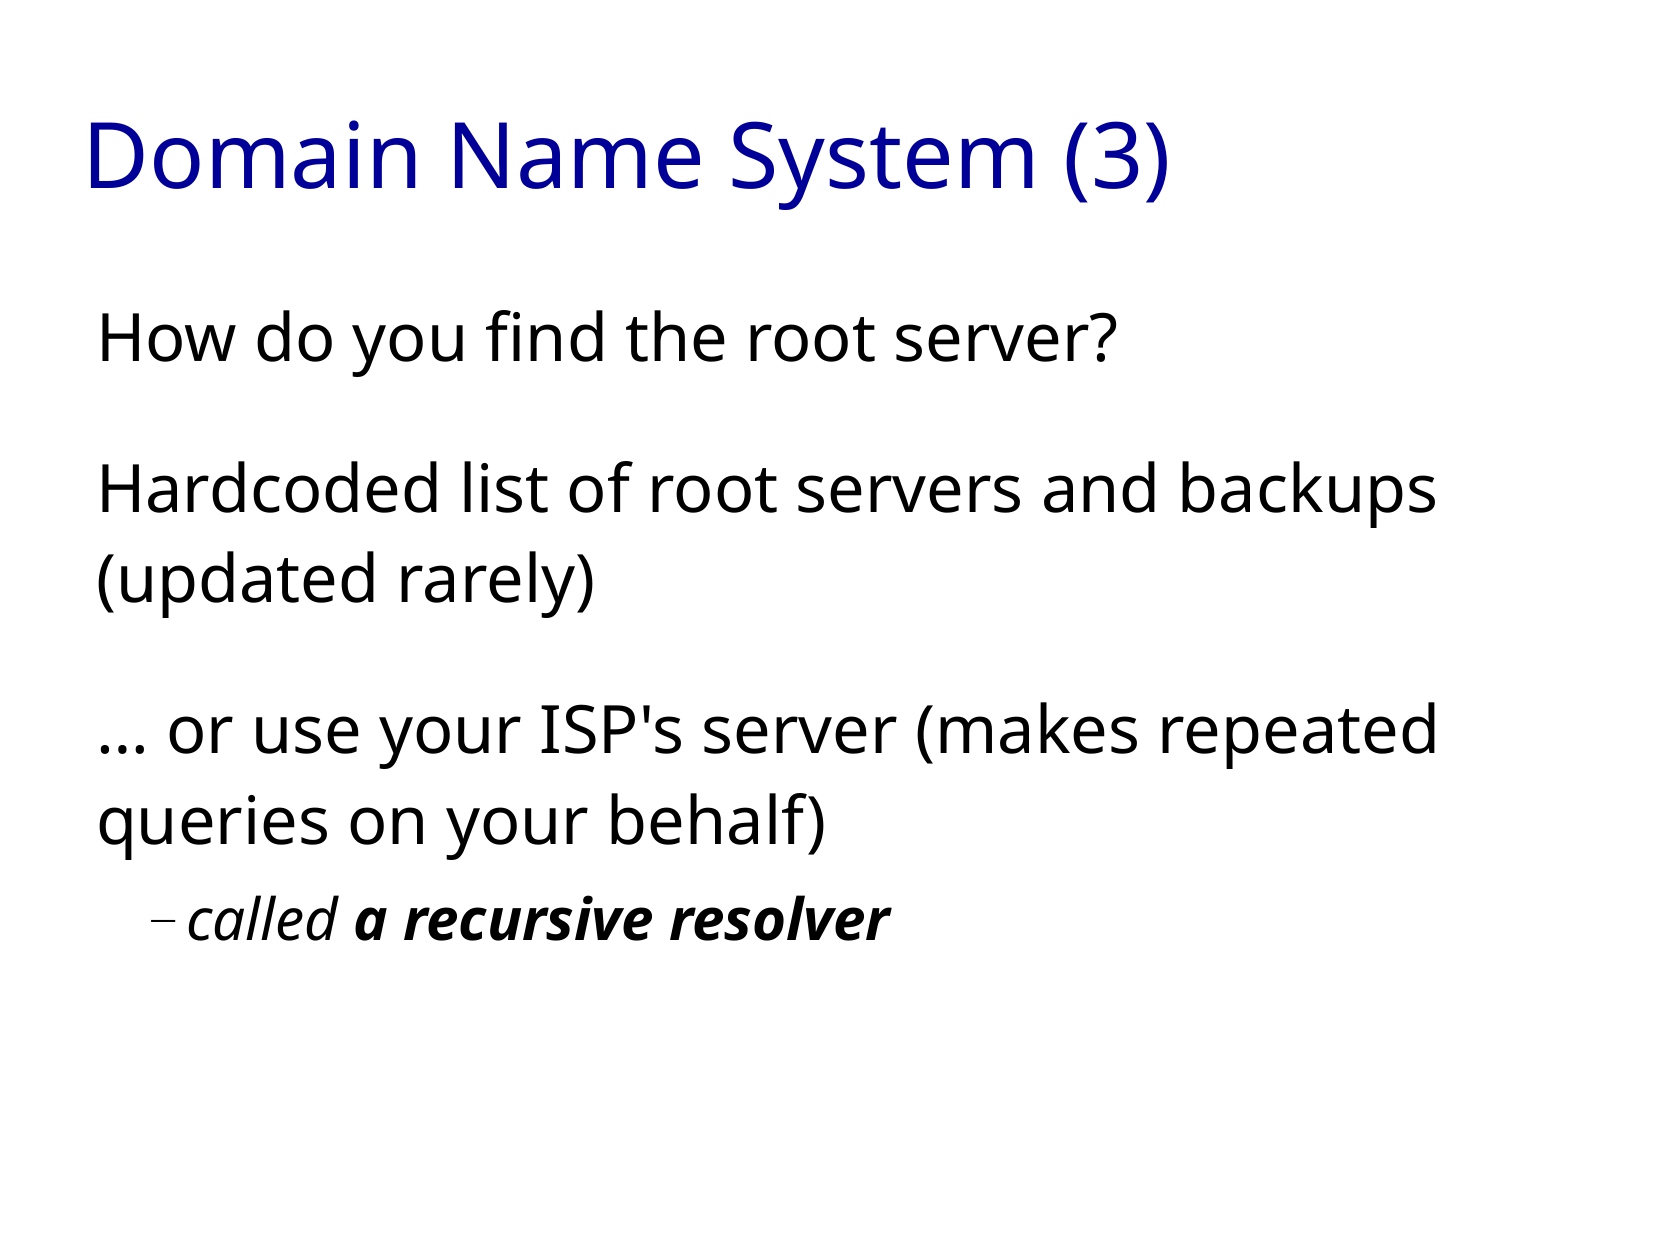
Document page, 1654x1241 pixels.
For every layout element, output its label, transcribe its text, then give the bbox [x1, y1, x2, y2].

title Domain Name System (3) [82, 49, 1571, 257]
list How do you find the root server? Hardcoded list of root servers and backups (updated rarely) … or use your ISP's server (makes repeated queries on your behalf) called a recursive resolver [60, 290, 1571, 1096]
